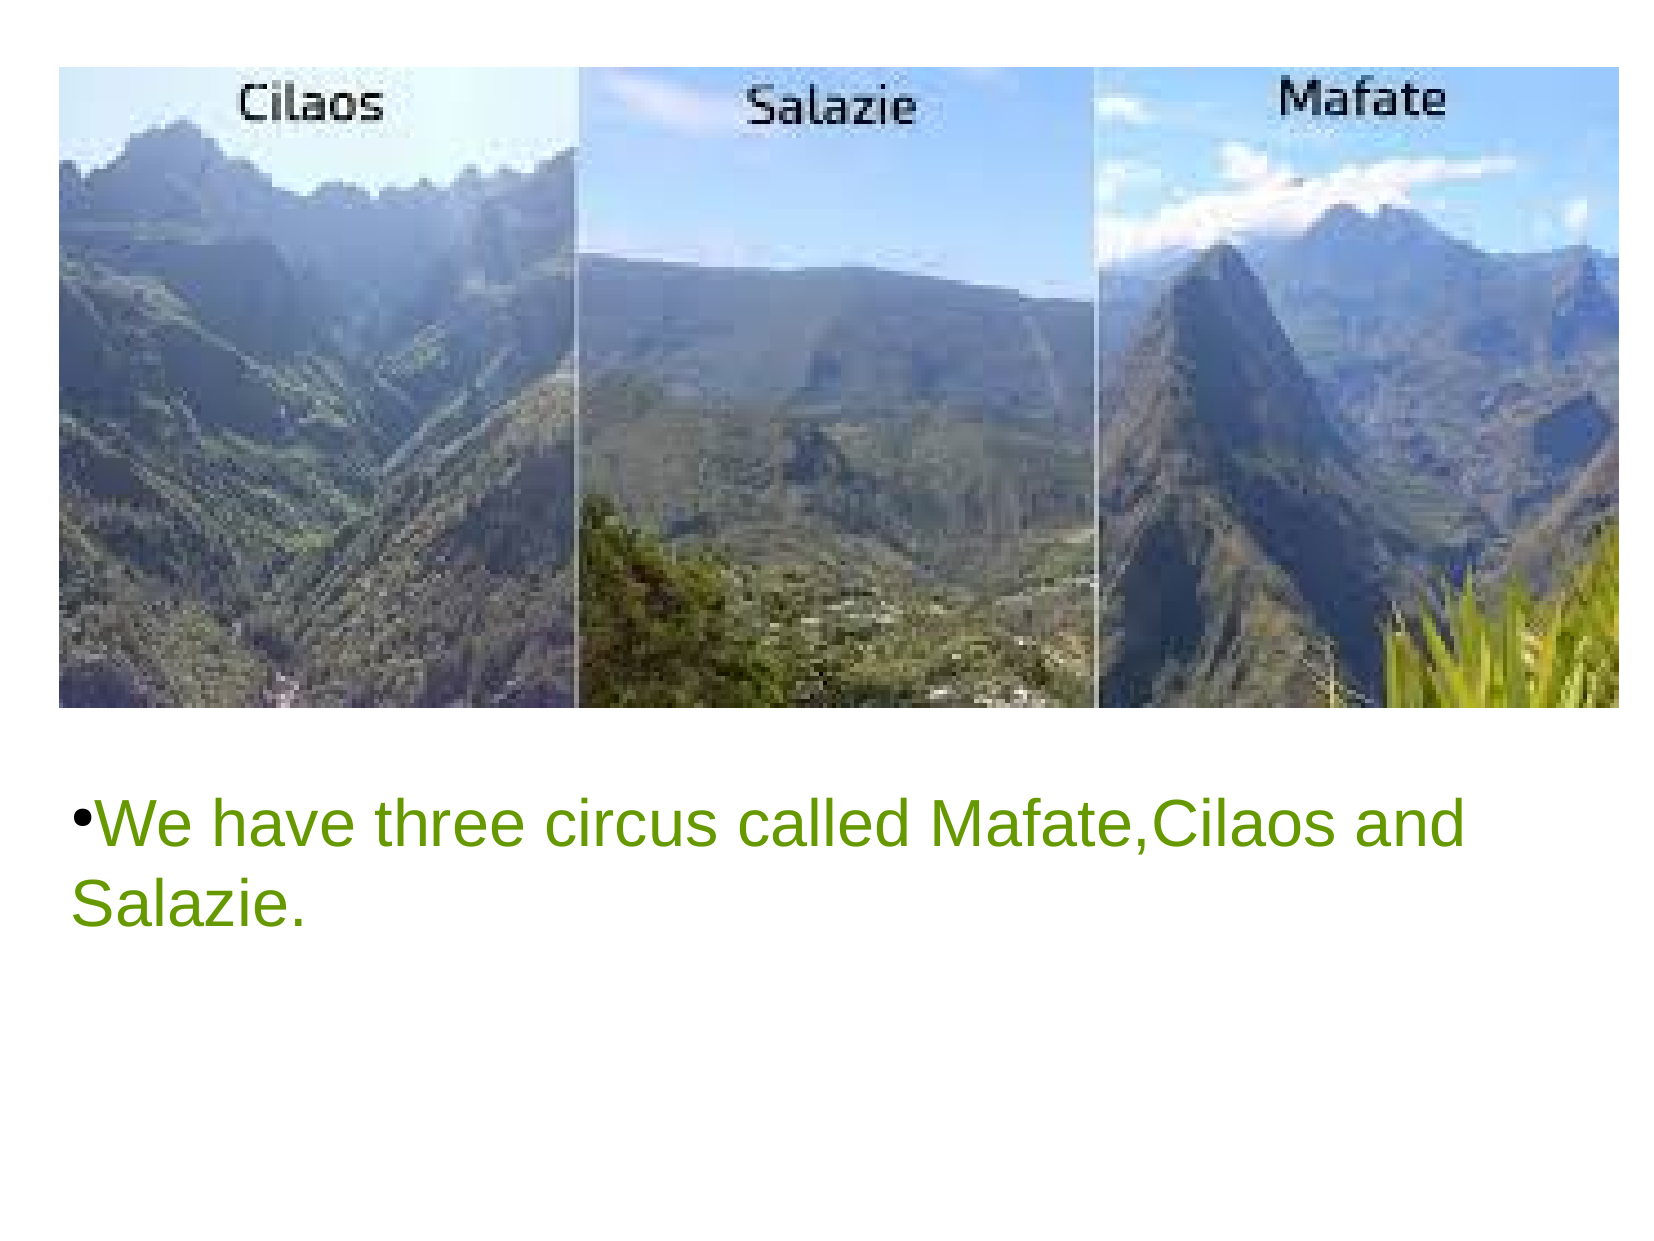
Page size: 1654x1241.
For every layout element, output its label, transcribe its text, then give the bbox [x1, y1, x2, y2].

picture [59, 67, 1619, 708]
list We have three circus called Mafate,Cilaos and Salazie. [70, 779, 1560, 1241]
